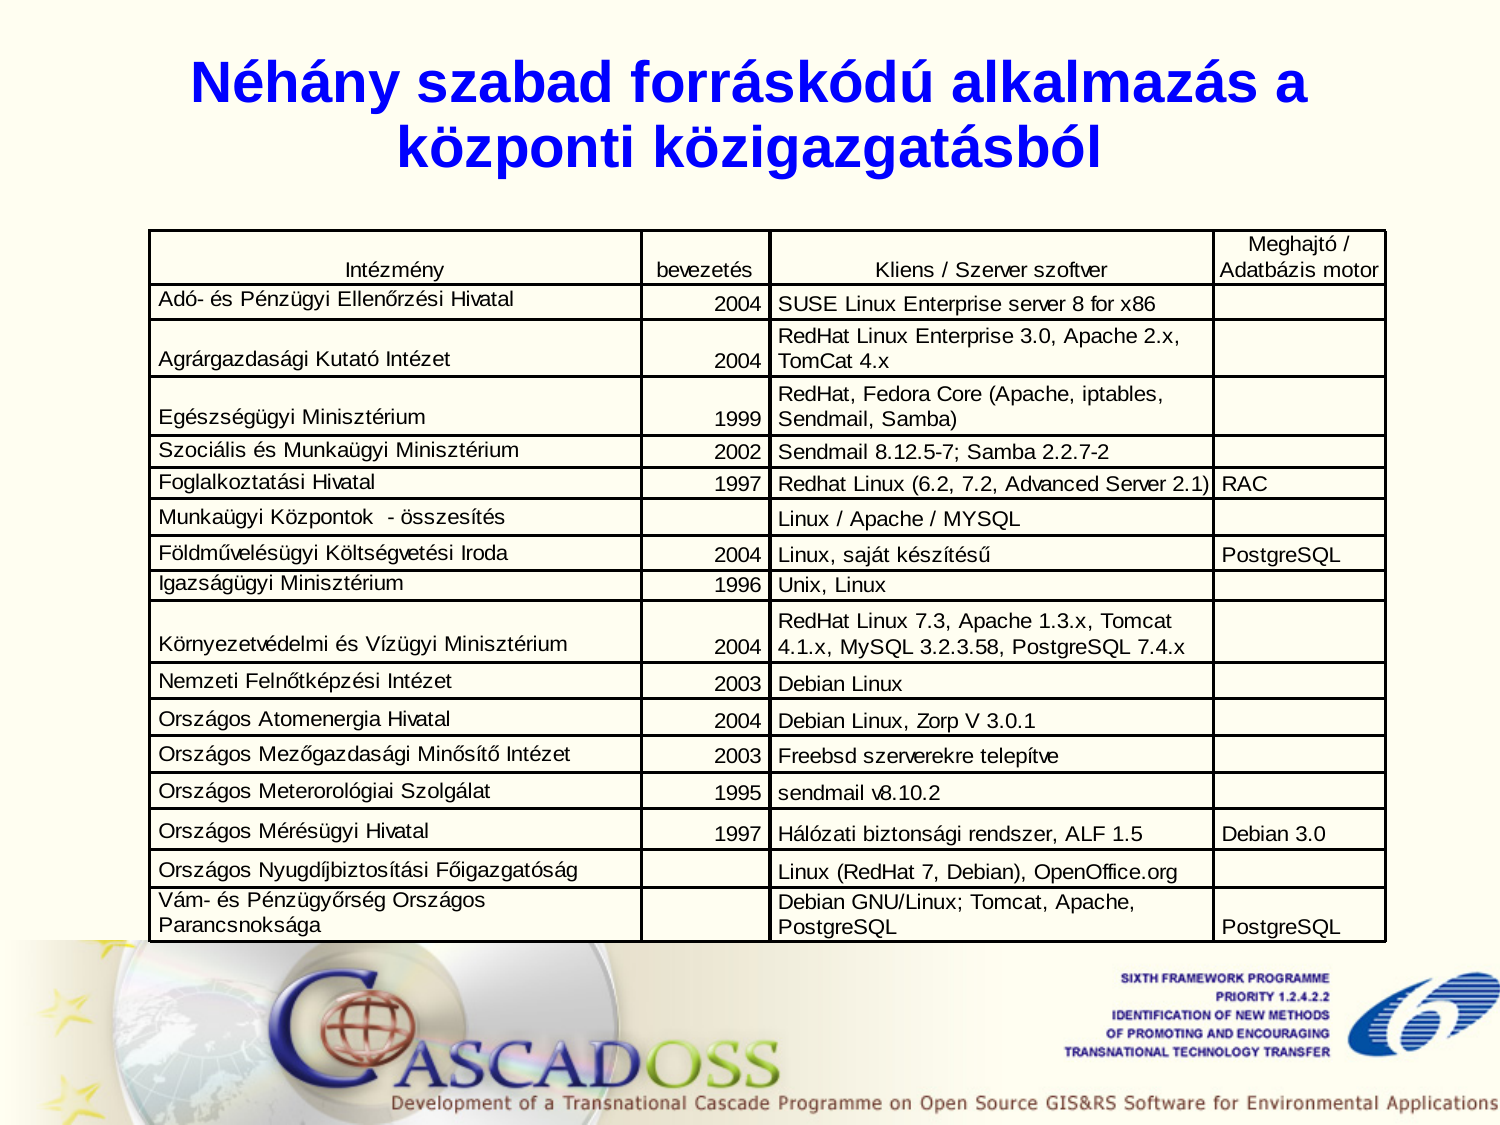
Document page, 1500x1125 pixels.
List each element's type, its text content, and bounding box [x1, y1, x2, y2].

title Néhány szabad forráskódú alkalmazás a központi közigazgatásból [75, 21, 1425, 209]
picture [0, 940, 1500, 1125]
chart [147, 228, 1388, 945]
